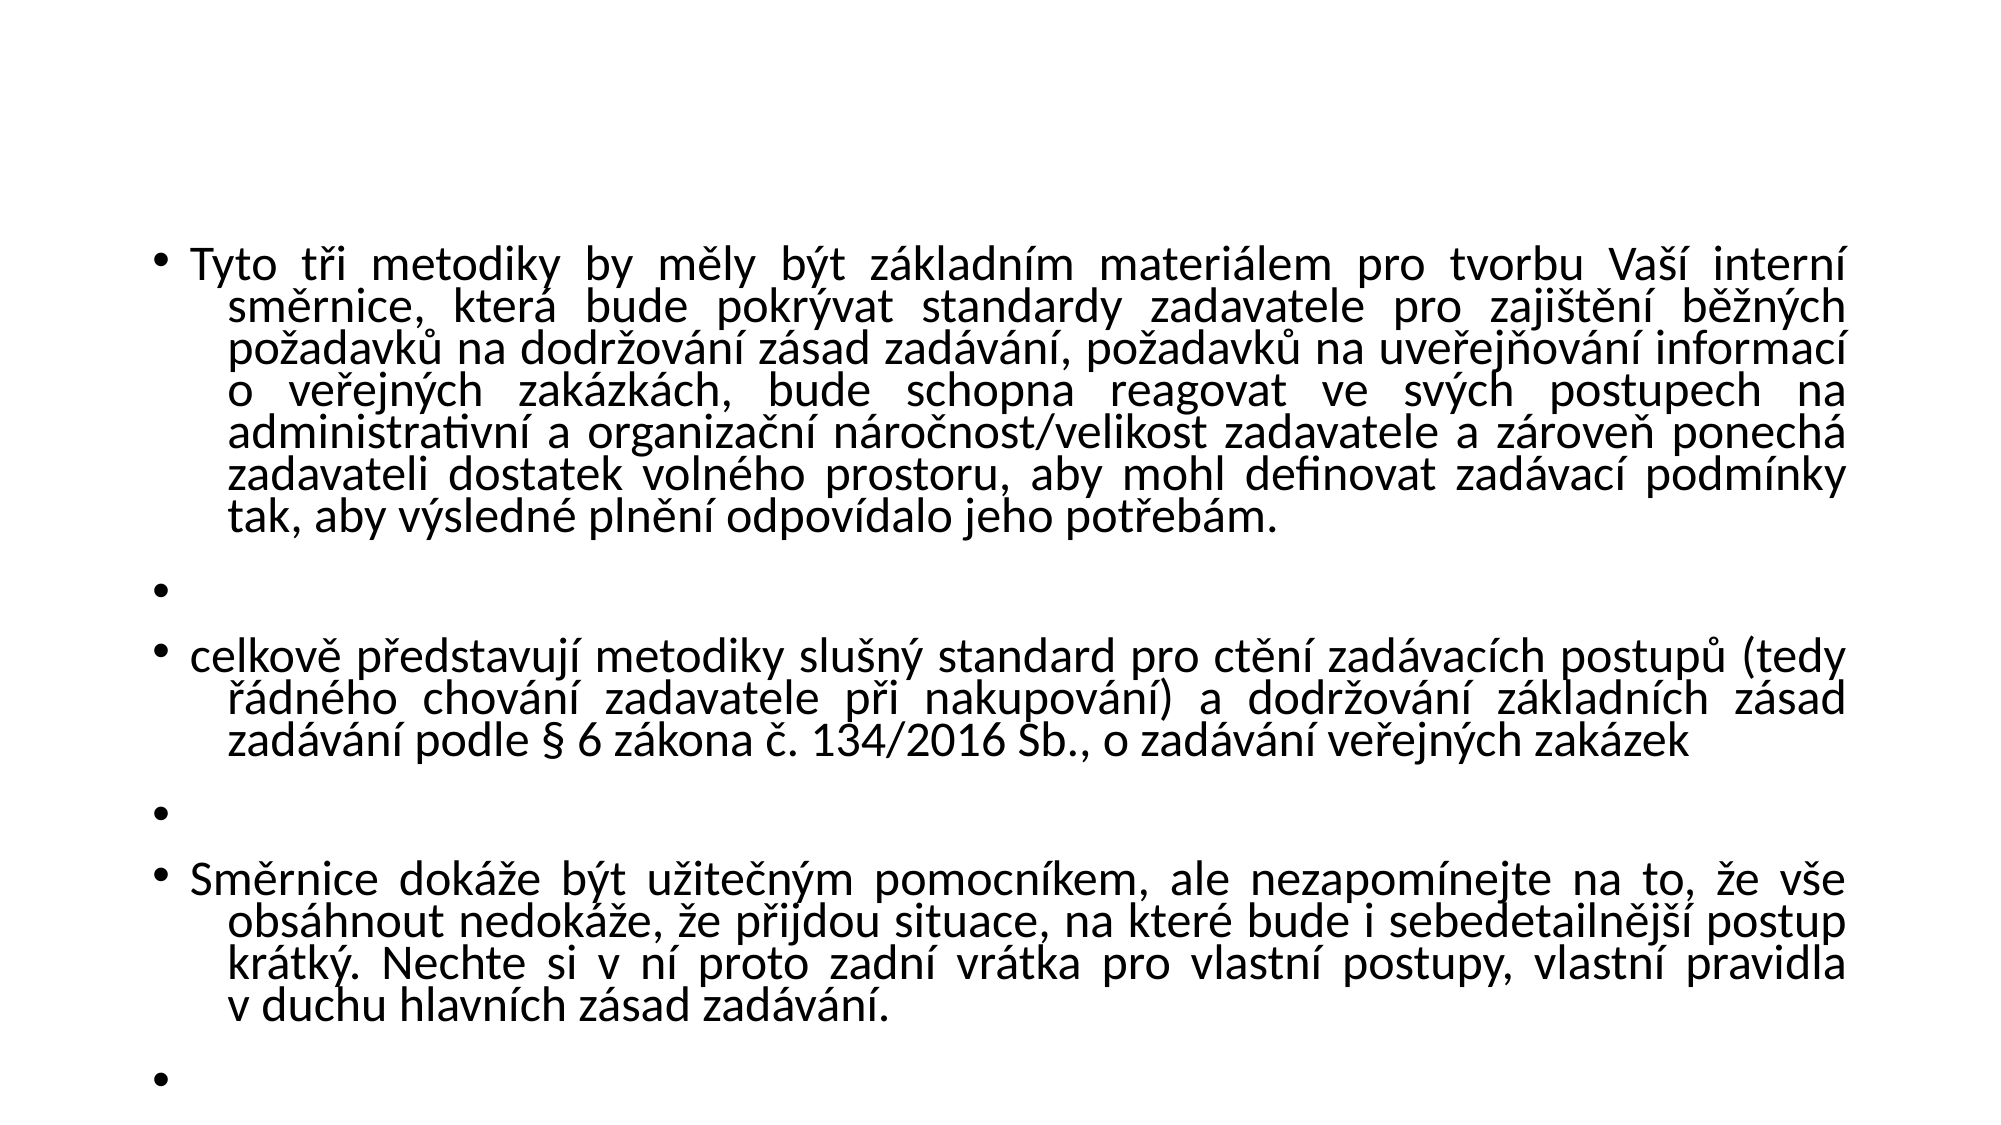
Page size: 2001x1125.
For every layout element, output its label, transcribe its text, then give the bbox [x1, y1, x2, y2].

list Tyto tři metodiky by měly být základním materiálem pro tvorbu Vaší interní směrnice, která bude pokrývat standardy zadavatele pro zajištění běžných požadavků na dodržování zásad zadávání, požadavků na uveřejňování informací o veřejných zakázkách, bude schopna reagovat ve svých postupech na administrativní a organizační náročnost/velikost zadavatele a zároveň ponechá zadavateli dostatek volného prostoru, aby mohl definovat zadávací podmínky tak, aby výsledné plnění odpovídalo jeho potřebám. celkově představují metodiky slušný standard pro ctění zadávacích postupů (tedy řádného chování zadavatele při nakupování) a dodržování základních zásad zadávání podle § 6 zákona č. 134/2016 Sb., o zadávání veřejných zakázek Směrnice dokáže být užitečným pomocníkem, ale nezapomínejte na to, že vše obsáhnout nedokáže, že přijdou situace, na které bude i sebedetailnější postup krátký. Nechte si v ní proto zadní vrátka pro vlastní postupy, vlastní pravidla v duchu hlavních zásad zadávání. [137, 239, 1863, 1071]
